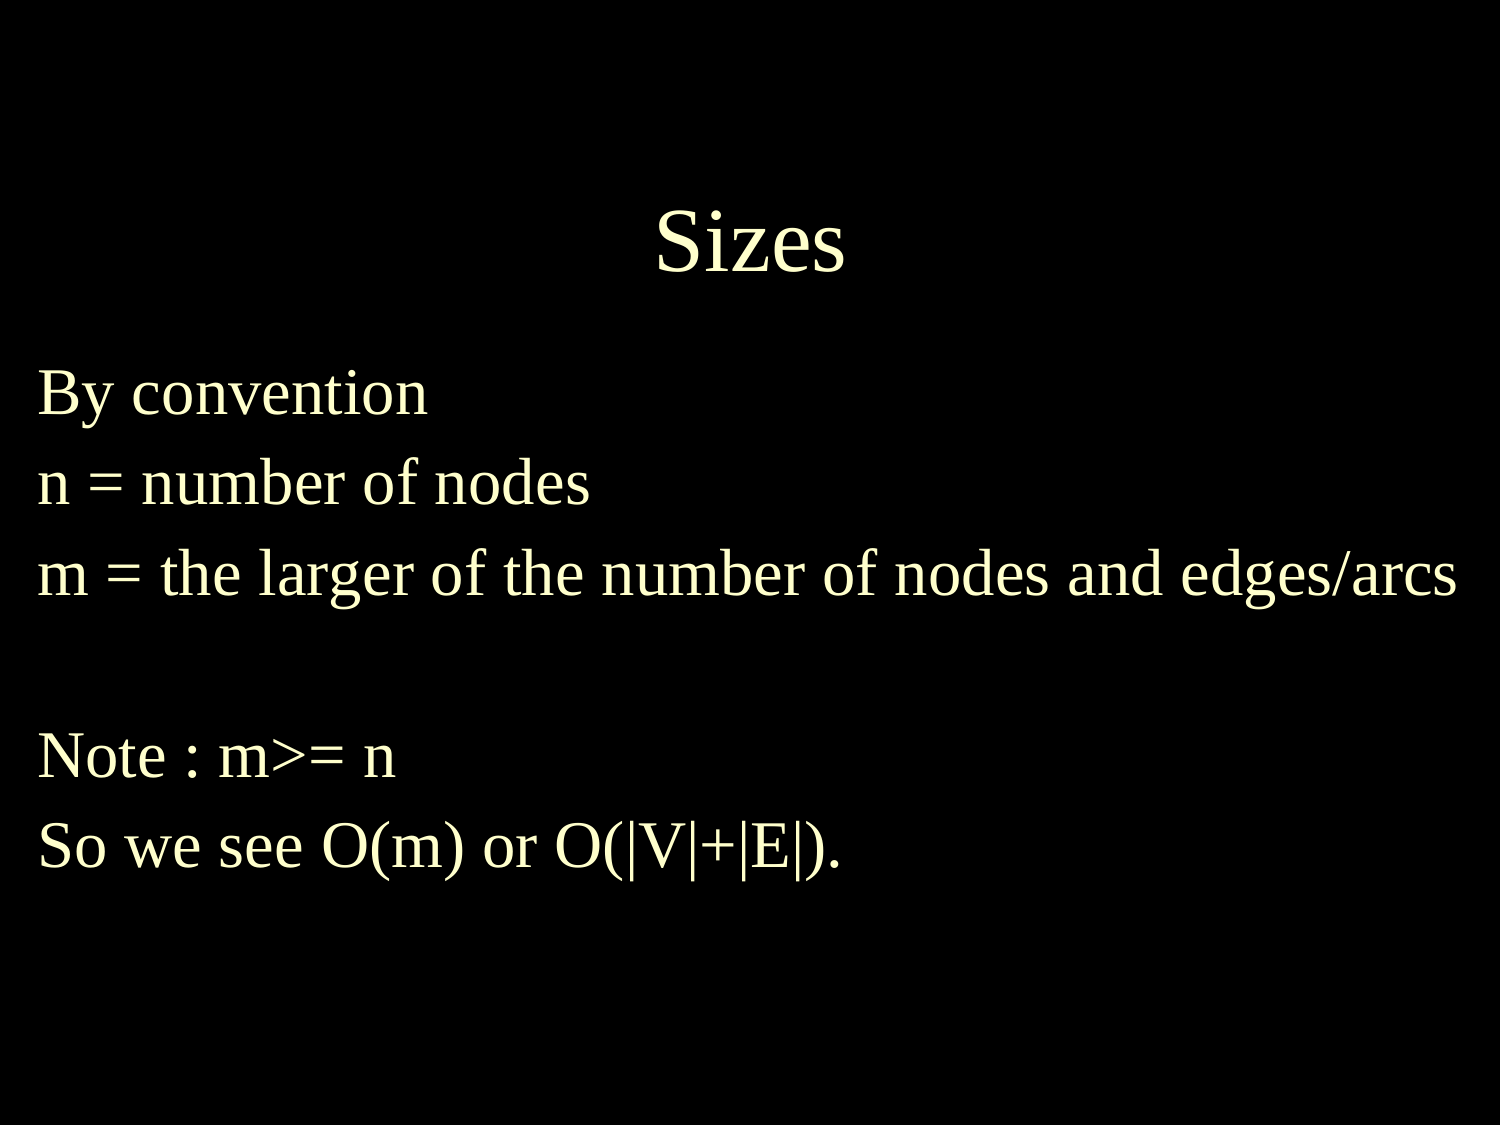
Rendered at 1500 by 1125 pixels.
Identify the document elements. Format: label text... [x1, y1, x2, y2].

title Sizes [22, 145, 1480, 336]
list By convention n = number of nodes m = the larger of the number of nodes and edges/arcs Note : m>= n So we see O(m) or O(|V|+|E|). [22, 347, 1482, 1026]
